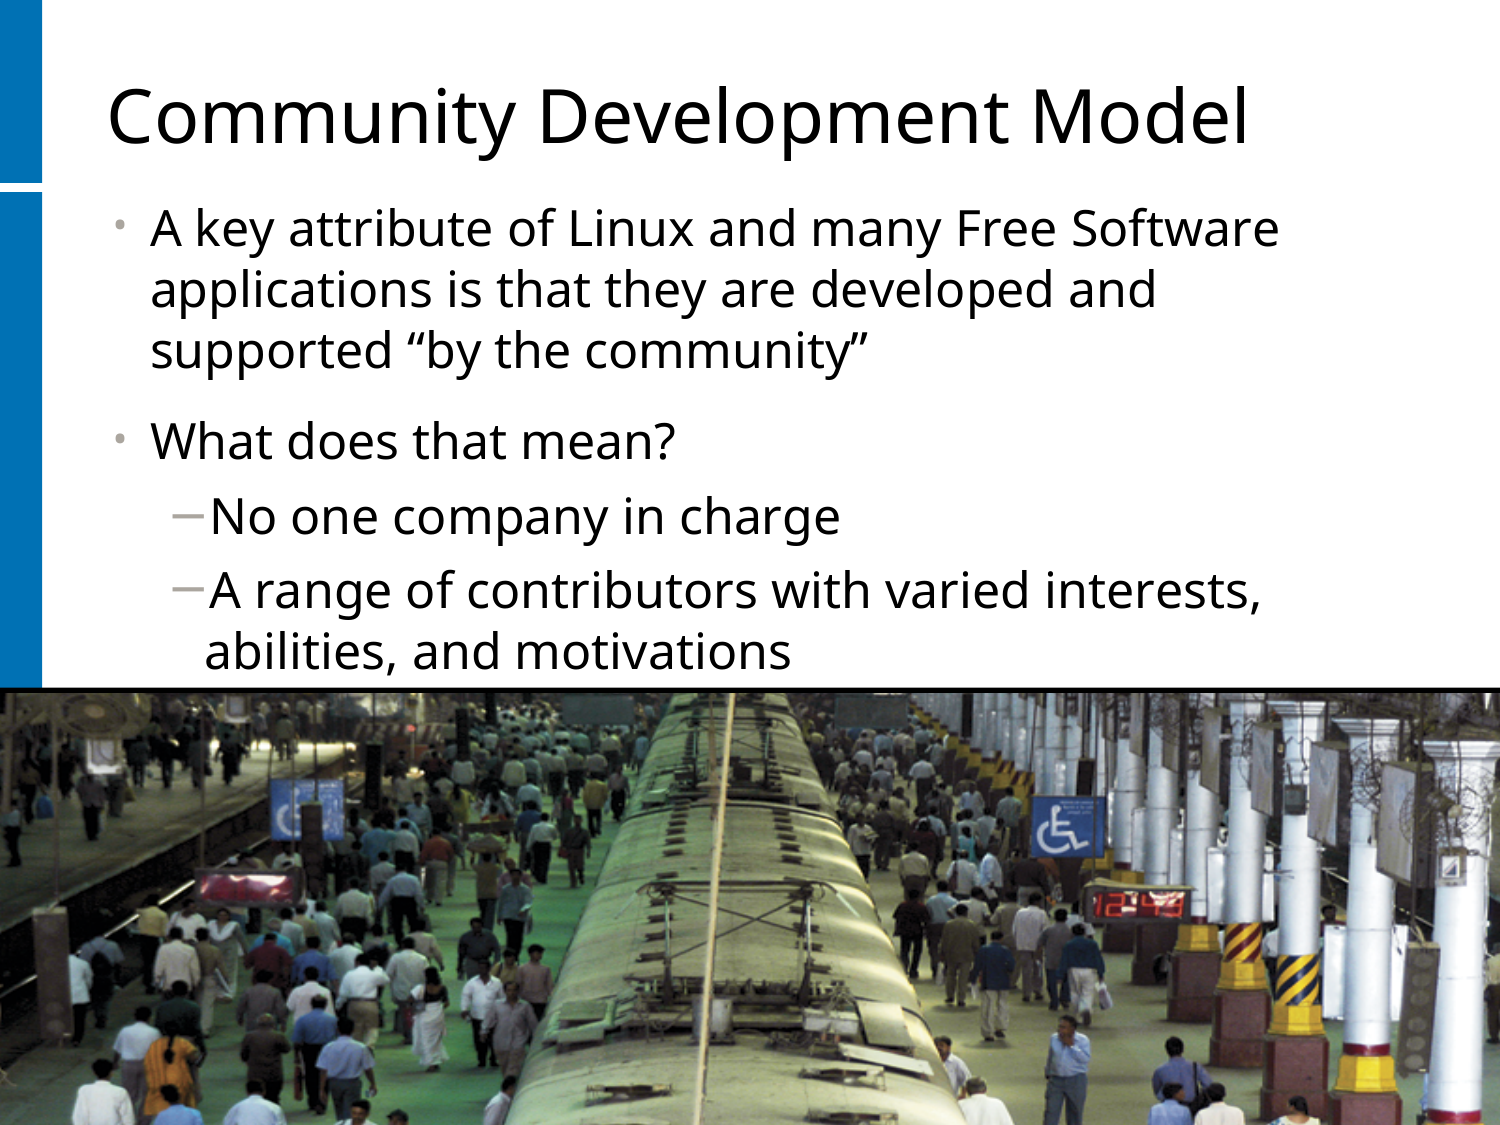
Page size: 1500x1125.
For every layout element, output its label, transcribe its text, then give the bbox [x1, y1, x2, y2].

list A key attribute of Linux and many Free Software applications is that they are developed and supported “by the community” What does that mean? No one company in charge A range of contributors with varied interests, abilities, and motivations [112, 197, 1349, 687]
picture [0, 693, 1500, 1125]
text_box [0, 687, 1500, 693]
title Community Development Model [106, 37, 1295, 191]
